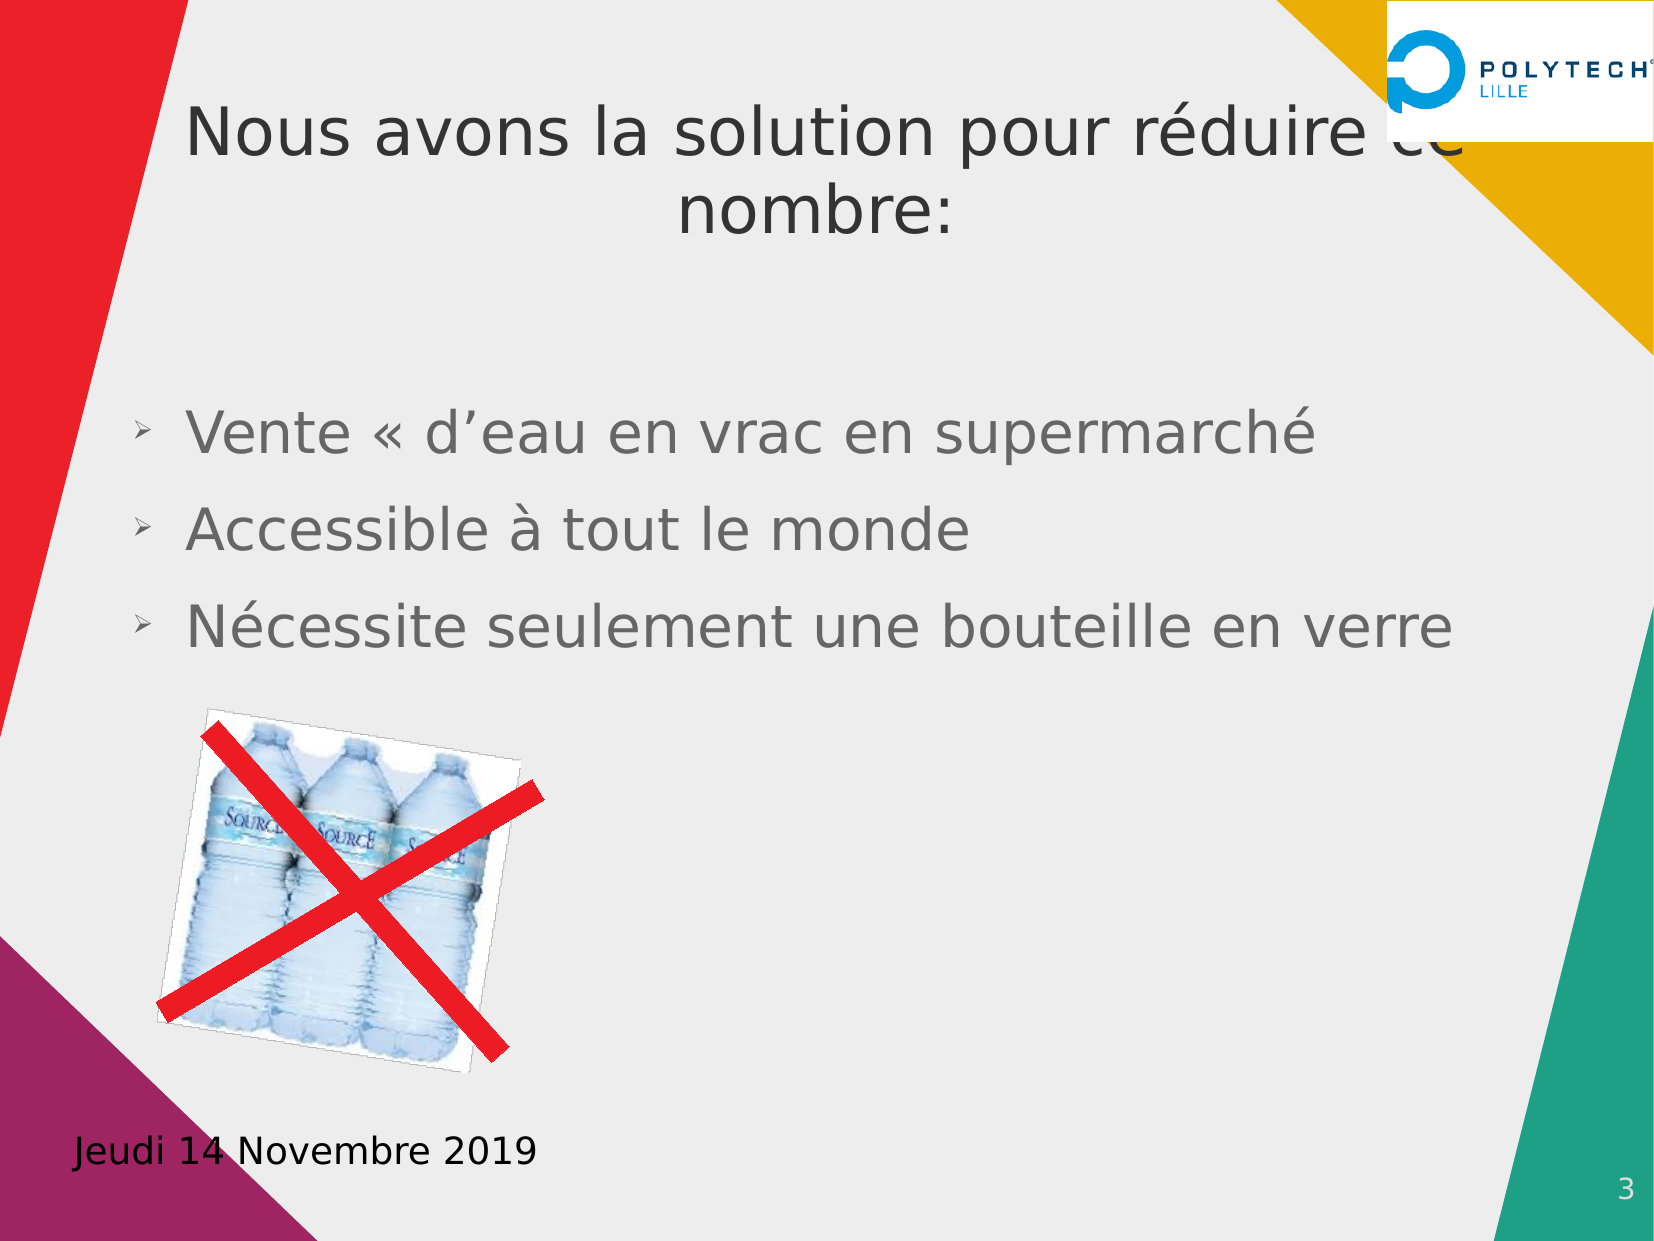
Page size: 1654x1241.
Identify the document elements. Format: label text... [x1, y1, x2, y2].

picture [379, 820, 511, 1011]
picture [156, 1008, 167, 1023]
title Nous avons la solution pour réduire ce nombre: [114, 73, 1539, 271]
picture [1387, 1, 1654, 142]
text_box [156, 720, 545, 1063]
picture [159, 740, 339, 999]
text_box Jeudi 14 Novembre 2019 [59, 1122, 554, 1182]
picture [169, 912, 474, 1073]
list Vente « d’eau en vrac en supermarché Accessible à tout le monde Nécessite seulement une bouteille en verre [114, 302, 1539, 1033]
picture [204, 708, 521, 880]
picture [1387, 46, 1449, 93]
